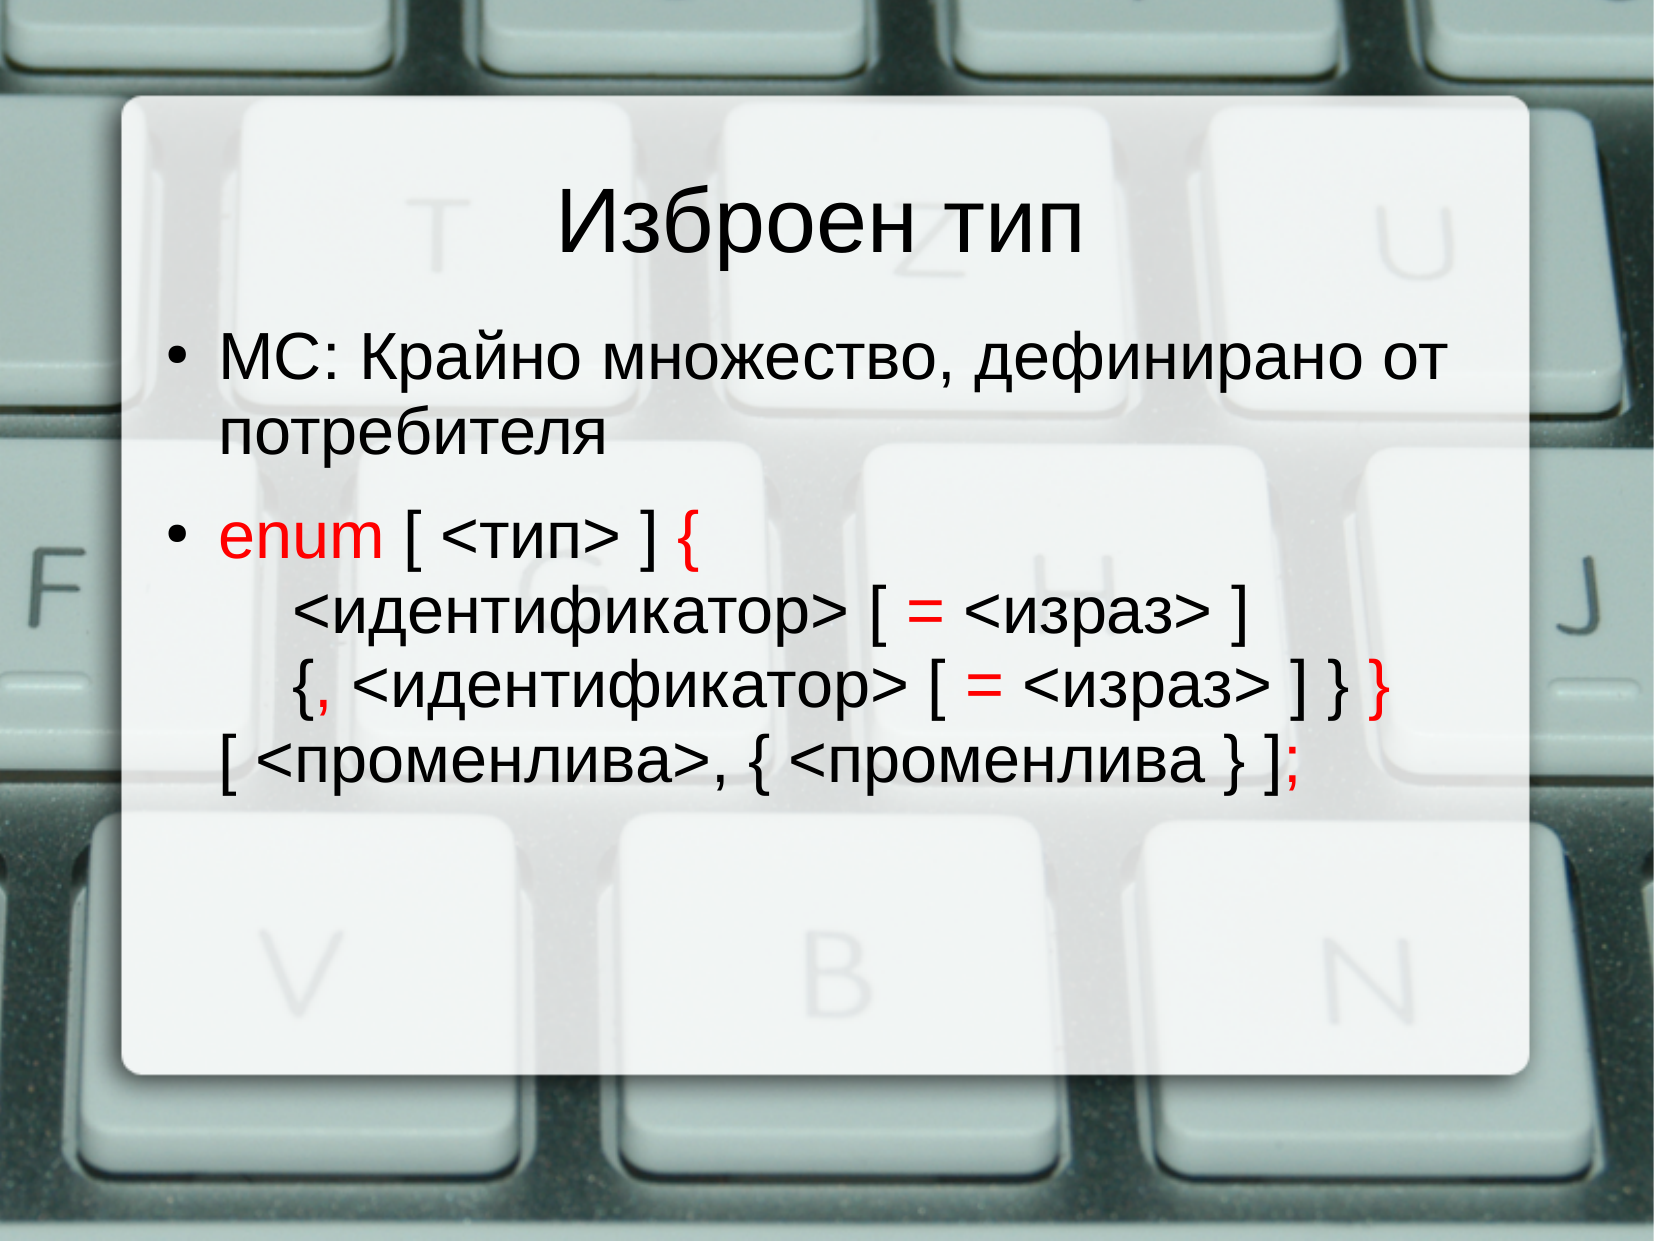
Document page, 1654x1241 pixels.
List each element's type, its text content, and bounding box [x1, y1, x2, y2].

title Изброен тип [135, 117, 1506, 325]
picture [0, 0, 1654, 1241]
list МС: Крайно множество, дефинирано от потребителя enum [ <тип> ] { <идентификатор> [ = <израз> ] {, <идентификатор> [ = <израз> ] } } [ <променлива>, { <променлива } ]; [147, 318, 1506, 1039]
